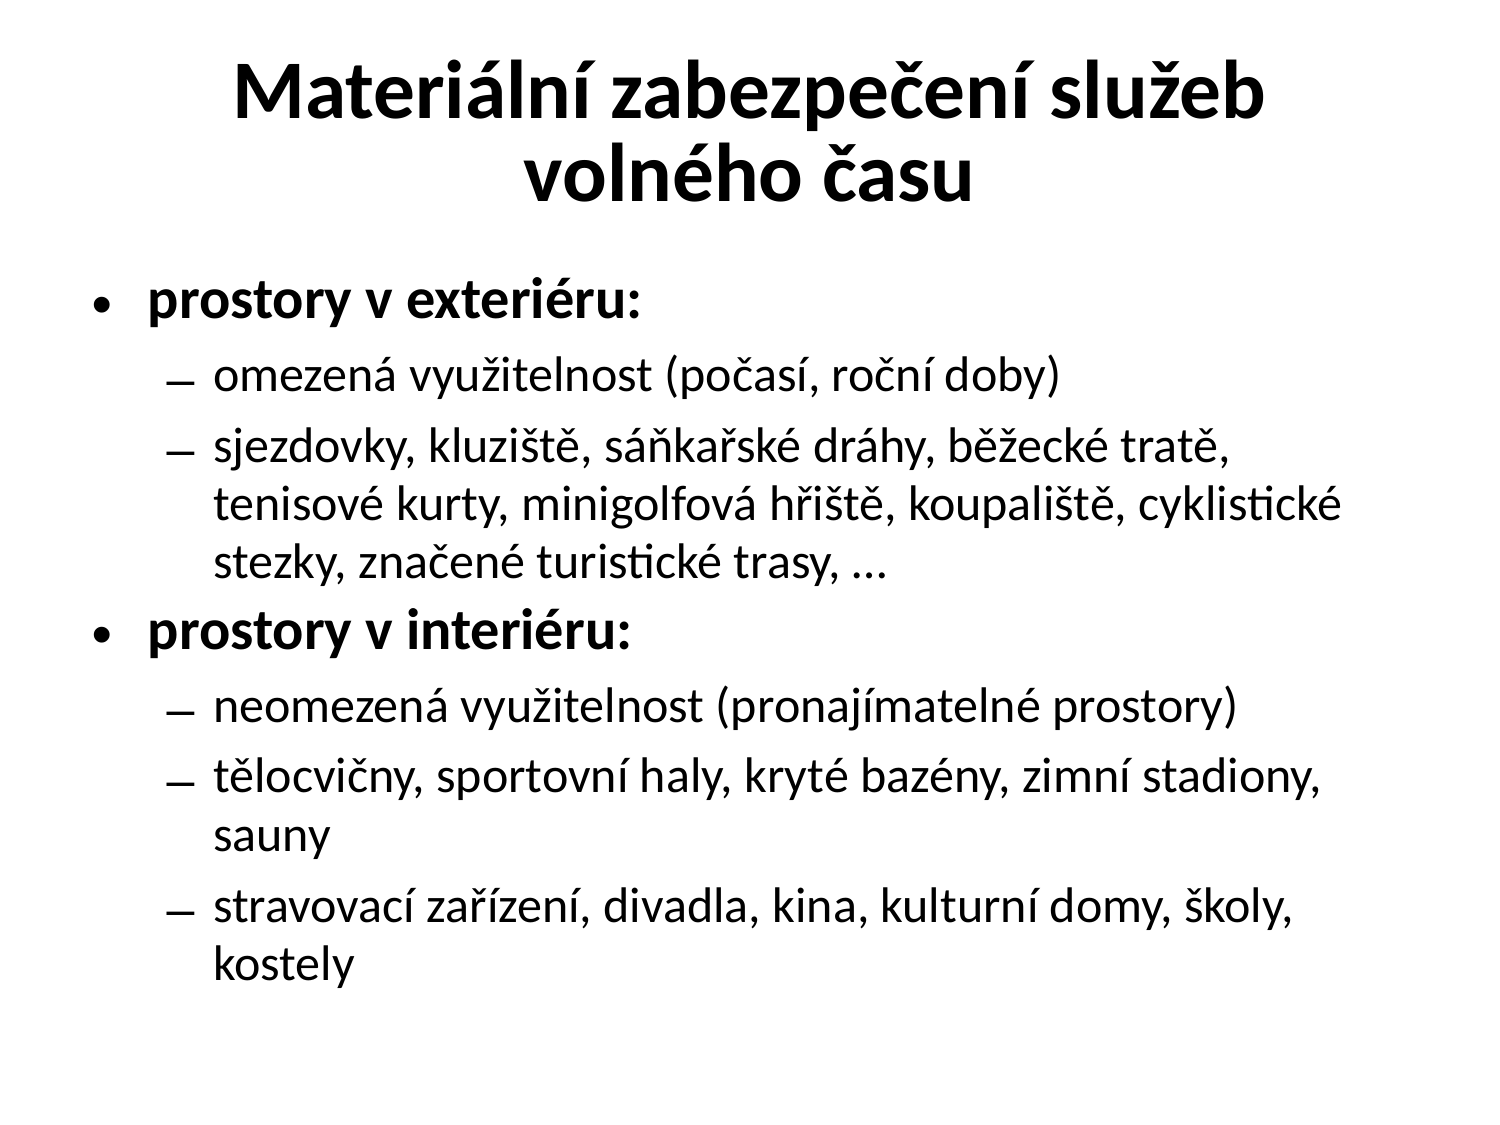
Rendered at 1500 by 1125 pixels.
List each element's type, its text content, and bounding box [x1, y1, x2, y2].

title Materiální zabezpečení služeb volného času [75, 29, 1426, 249]
list prostory v exteriéru: omezená využitelnost (počasí, roční doby) sjezdovky, kluziště, sáňkařské dráhy, běžecké tratě, tenisové kurty, minigolfová hřiště, koupaliště, cyklistické stezky, značené turistické trasy, … prostory v interiéru: neomezená využitelnost (pronajímatelné prostory) tělocvičny, sportovní haly, kryté bazény, zimní stadiony, sauny stravovací zařízení, divadla, kina, kulturní domy, školy, kostely [76, 267, 1427, 1052]
